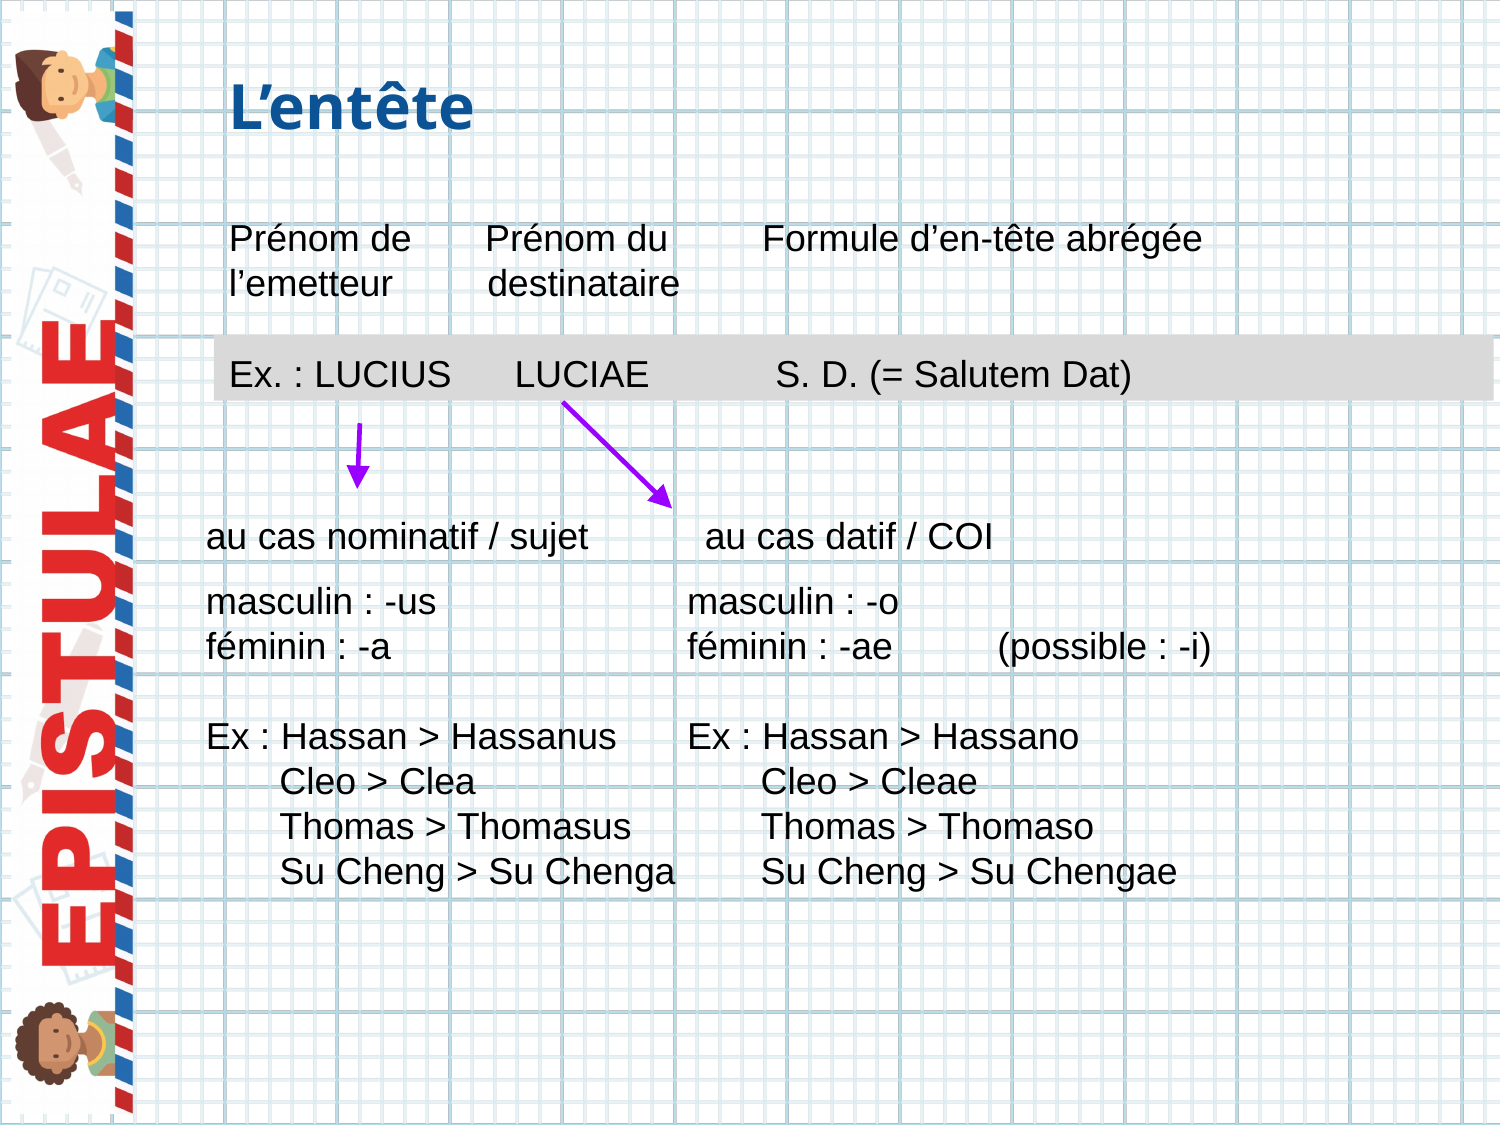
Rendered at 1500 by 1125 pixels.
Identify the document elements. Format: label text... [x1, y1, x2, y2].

picture [0, 0, 1500, 1125]
text_box masculin : -o féminin : -ae (possible : -i) Ex : Hassan > Hassano Cleo > Cleae Thomas > Thomaso Su Cheng > Su Chengae [672, 562, 1439, 889]
text_box masculin : -us féminin : -a Ex : Hassan > Hassanus Cleo > Clea Thomas > Thomasus Su Cheng > Su Chenga [190, 562, 672, 889]
text_box au cas nominatif / sujet [190, 497, 632, 554]
text_box L’entête [213, 51, 1110, 199]
text_box Prénom de Prénom du Formule d’en-tête abrégée l’emetteur destinataire [213, 199, 1494, 324]
text_box Ex. : LUCIUS LUCIAE S. D. (= Salutem Dat) [213, 335, 1494, 401]
text_box au cas datif / COI [689, 497, 1131, 554]
